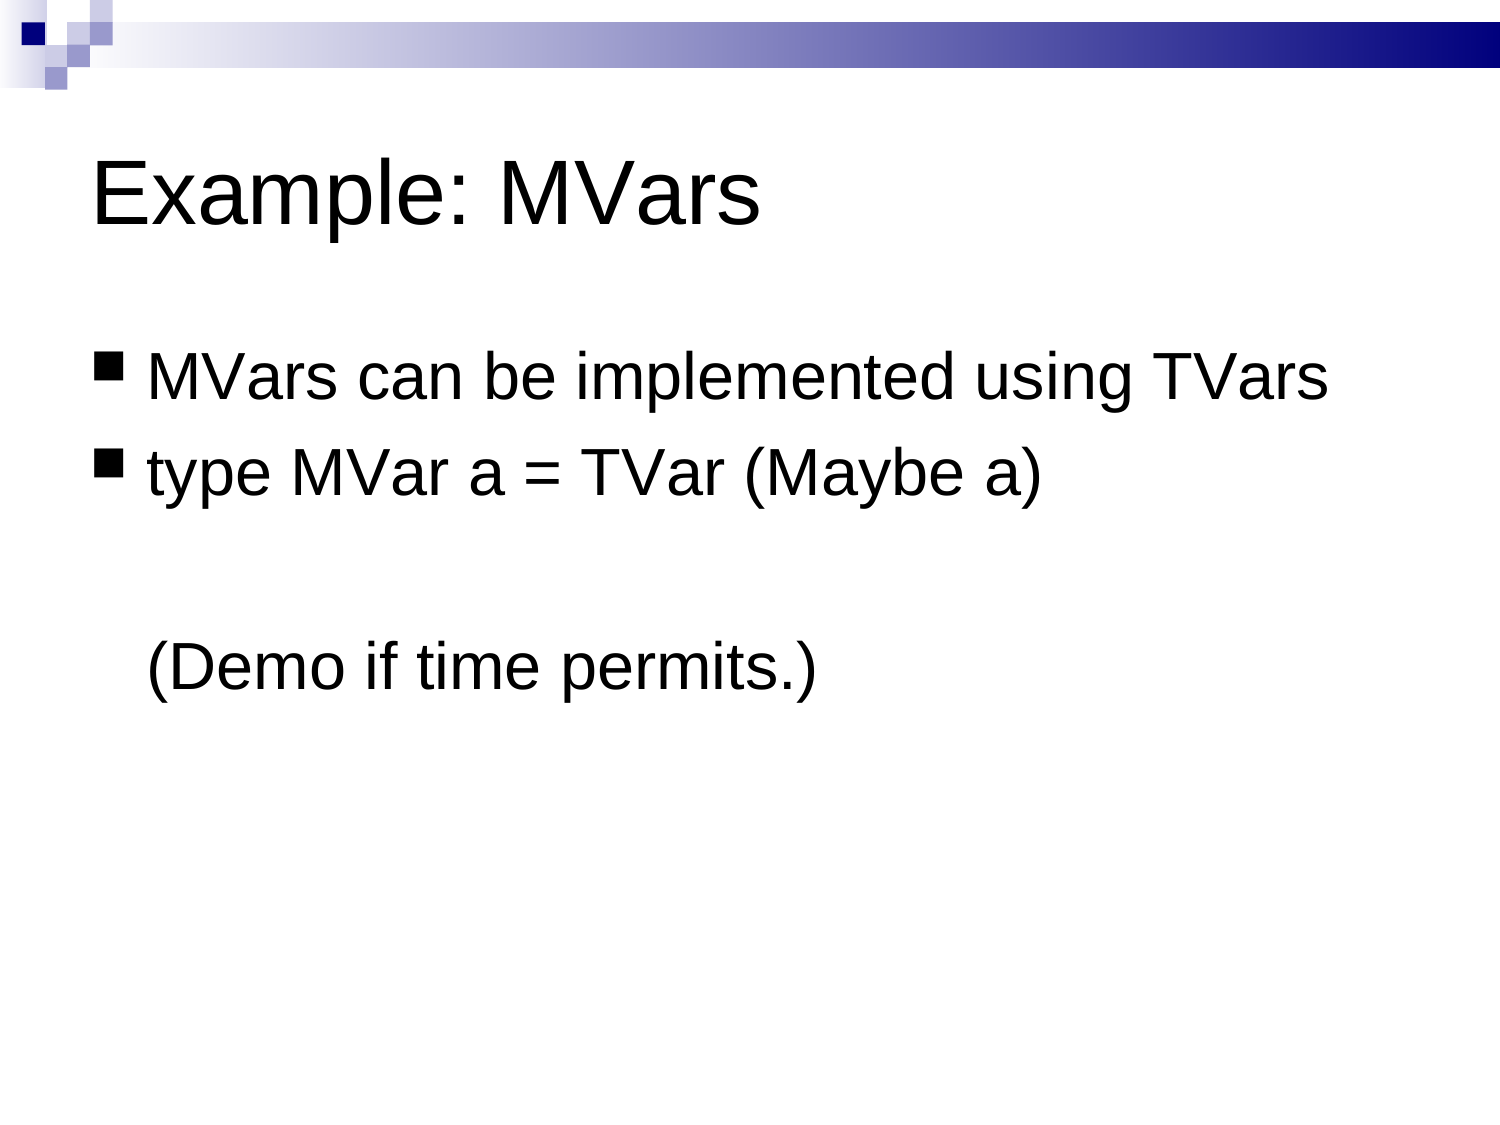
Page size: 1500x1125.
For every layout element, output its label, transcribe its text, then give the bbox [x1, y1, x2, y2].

title Example: MVars [75, 75, 1426, 301]
list MVars can be implemented using TVars type MVar a = TVar (Maybe a) (Demo if time permits.) [75, 324, 1426, 963]
